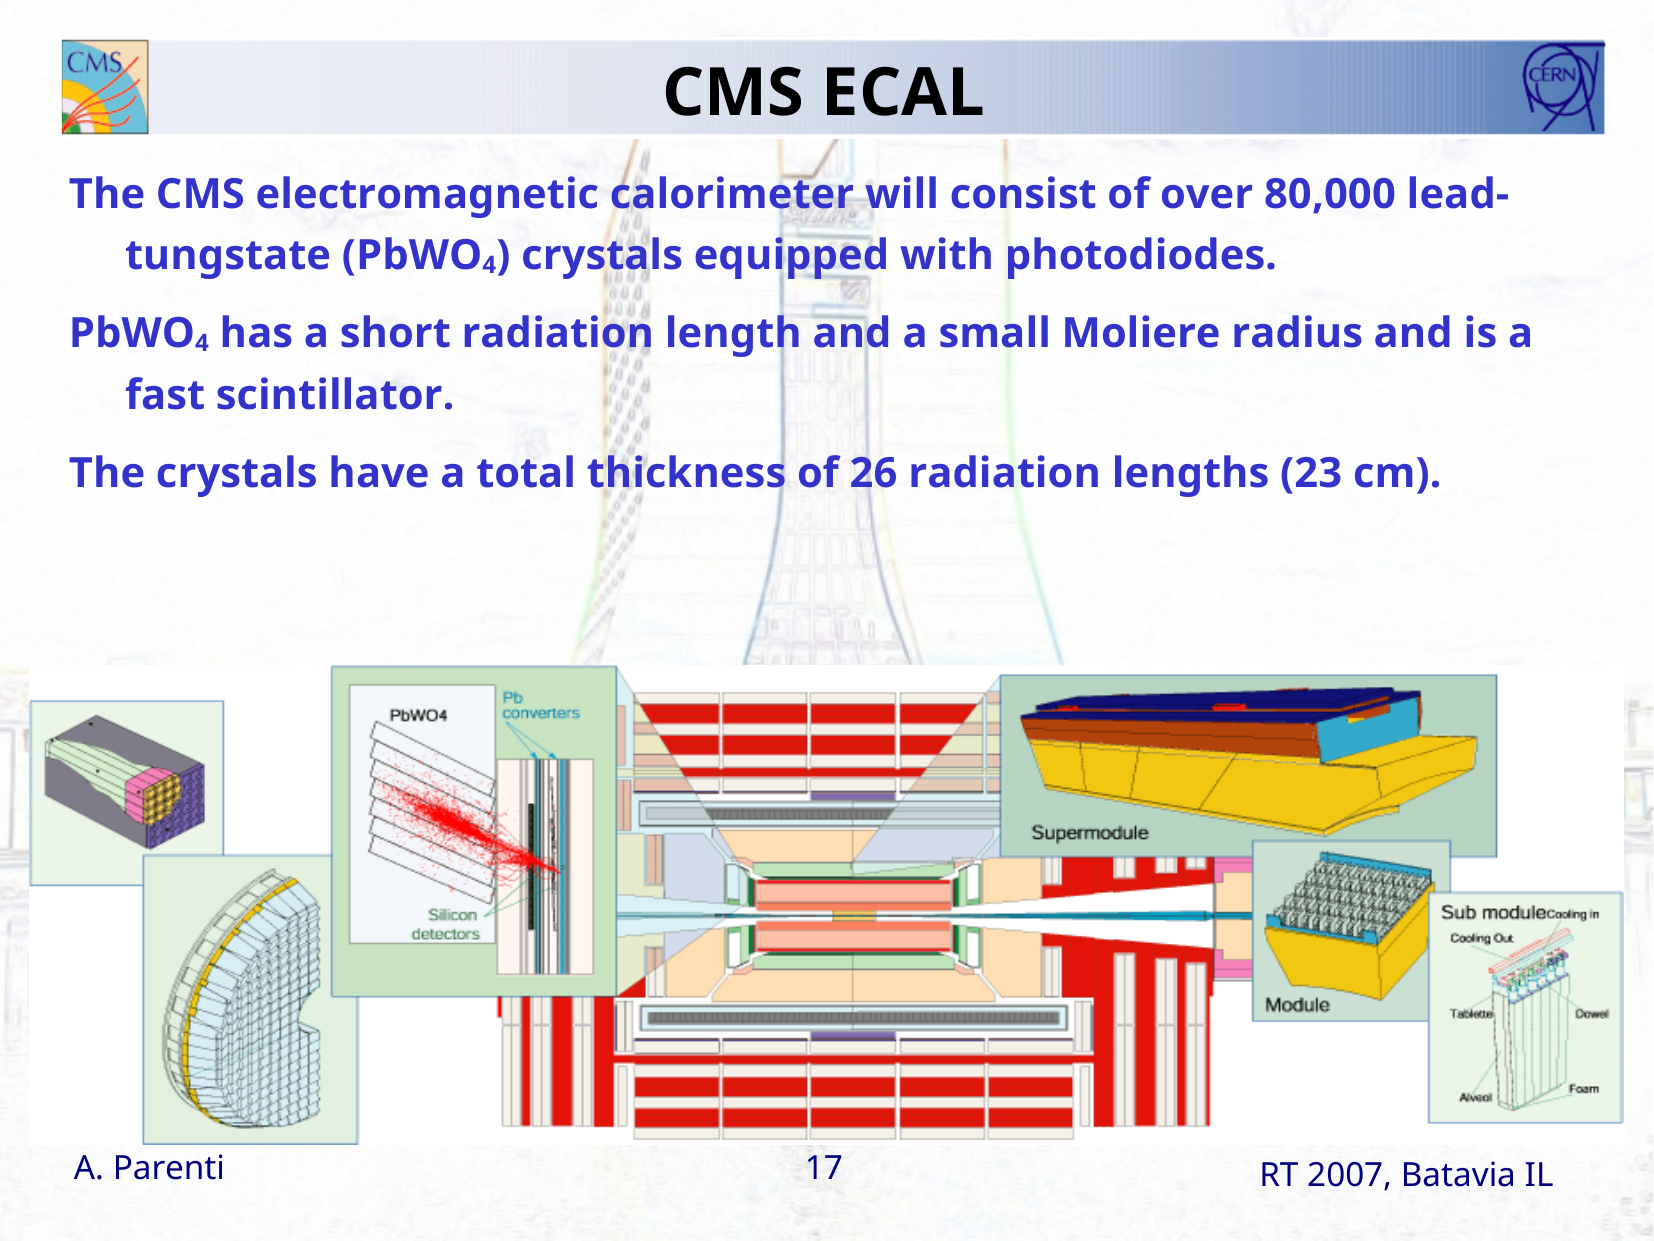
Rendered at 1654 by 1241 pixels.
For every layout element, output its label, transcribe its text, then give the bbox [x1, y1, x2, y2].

list The CMS electromagnetic calorimeter will consist of over 80,000 lead-tungstate (PbWO4) crystals equipped with photodiodes. PbWO4 has a short radiation length and a small Moliere radius and is a fast scintillator. The crystals have a total thickness of 26 radiation lengths (23 cm). [68, 158, 1585, 620]
picture [0, 0, 1654, 1241]
title CMS ECAL [149, 42, 1499, 132]
